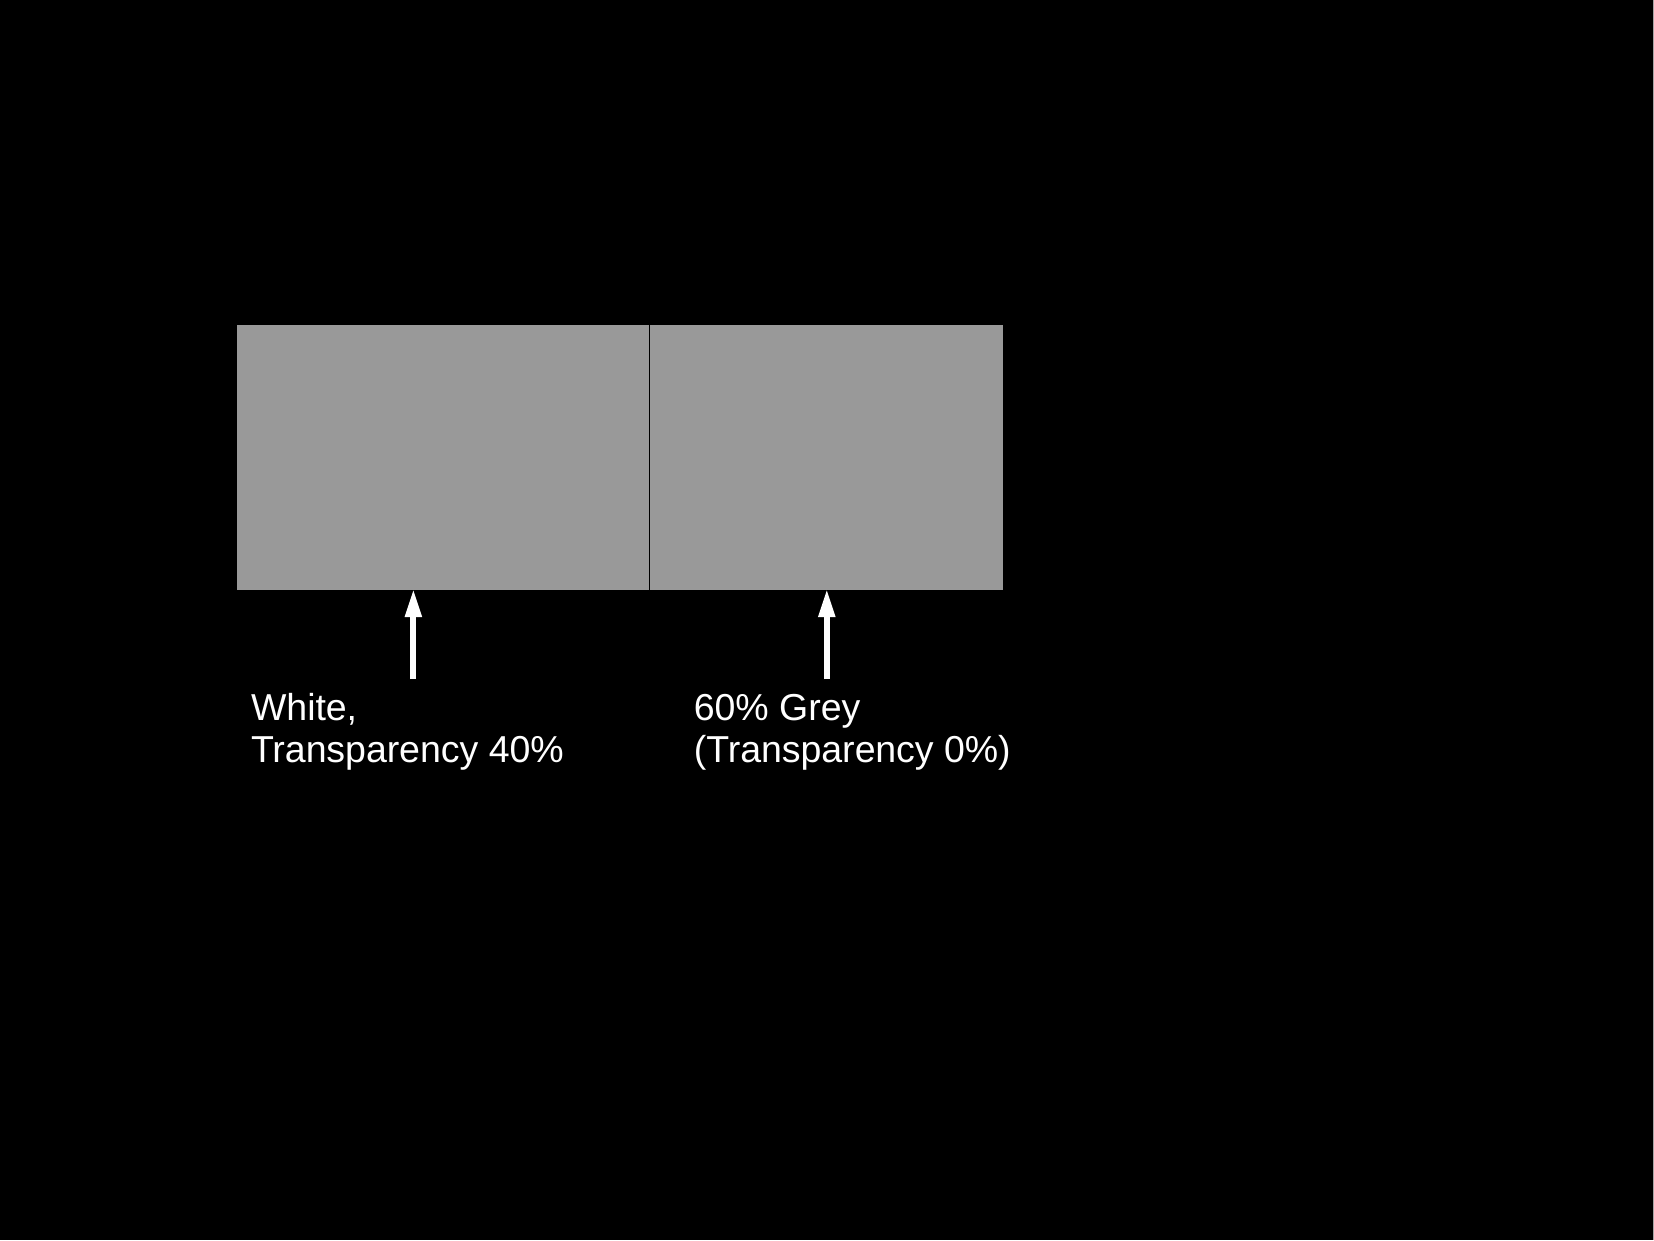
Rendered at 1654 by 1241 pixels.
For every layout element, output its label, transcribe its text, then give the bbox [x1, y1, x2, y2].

text_box [236, 324, 1004, 591]
text_box White, Transparency 40% [236, 679, 579, 778]
text_box 60% Grey (Transparency 0%) [679, 679, 1026, 778]
